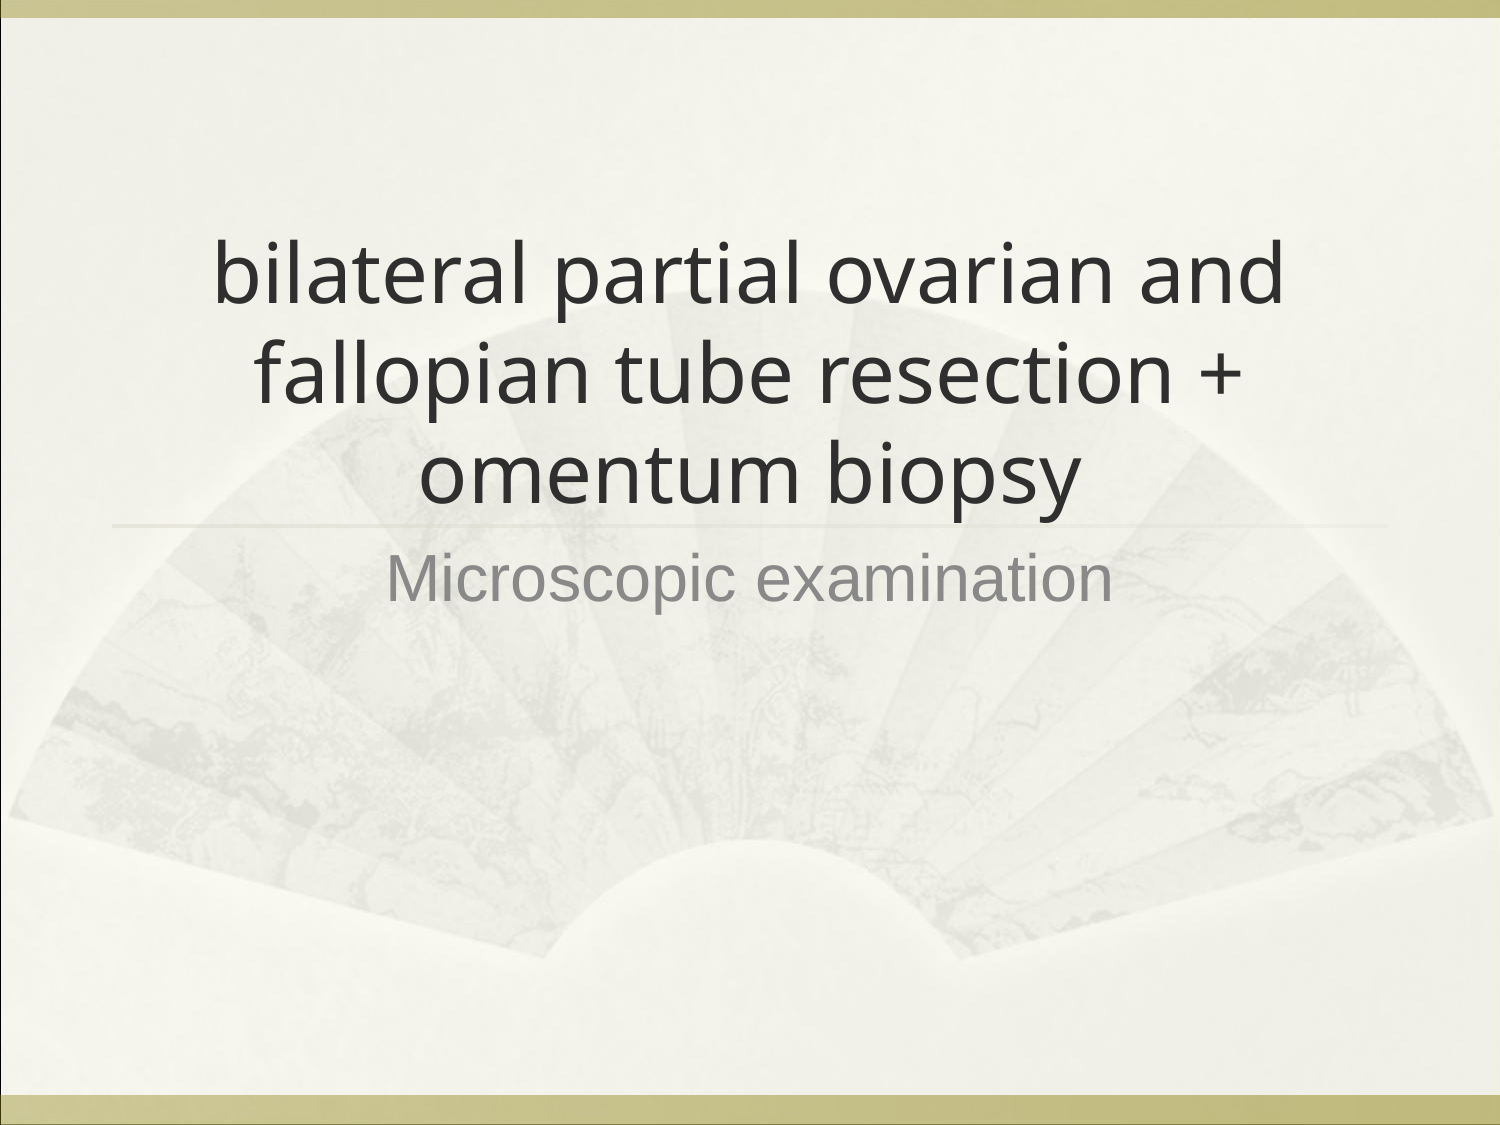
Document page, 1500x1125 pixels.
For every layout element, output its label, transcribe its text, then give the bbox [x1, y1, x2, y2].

subtitle Microscopic examination [225, 527, 1276, 815]
picture [0, 18, 1500, 1095]
title bilateral partial ovarian and fallopian tube resection + omentum biopsy [112, 274, 1388, 528]
